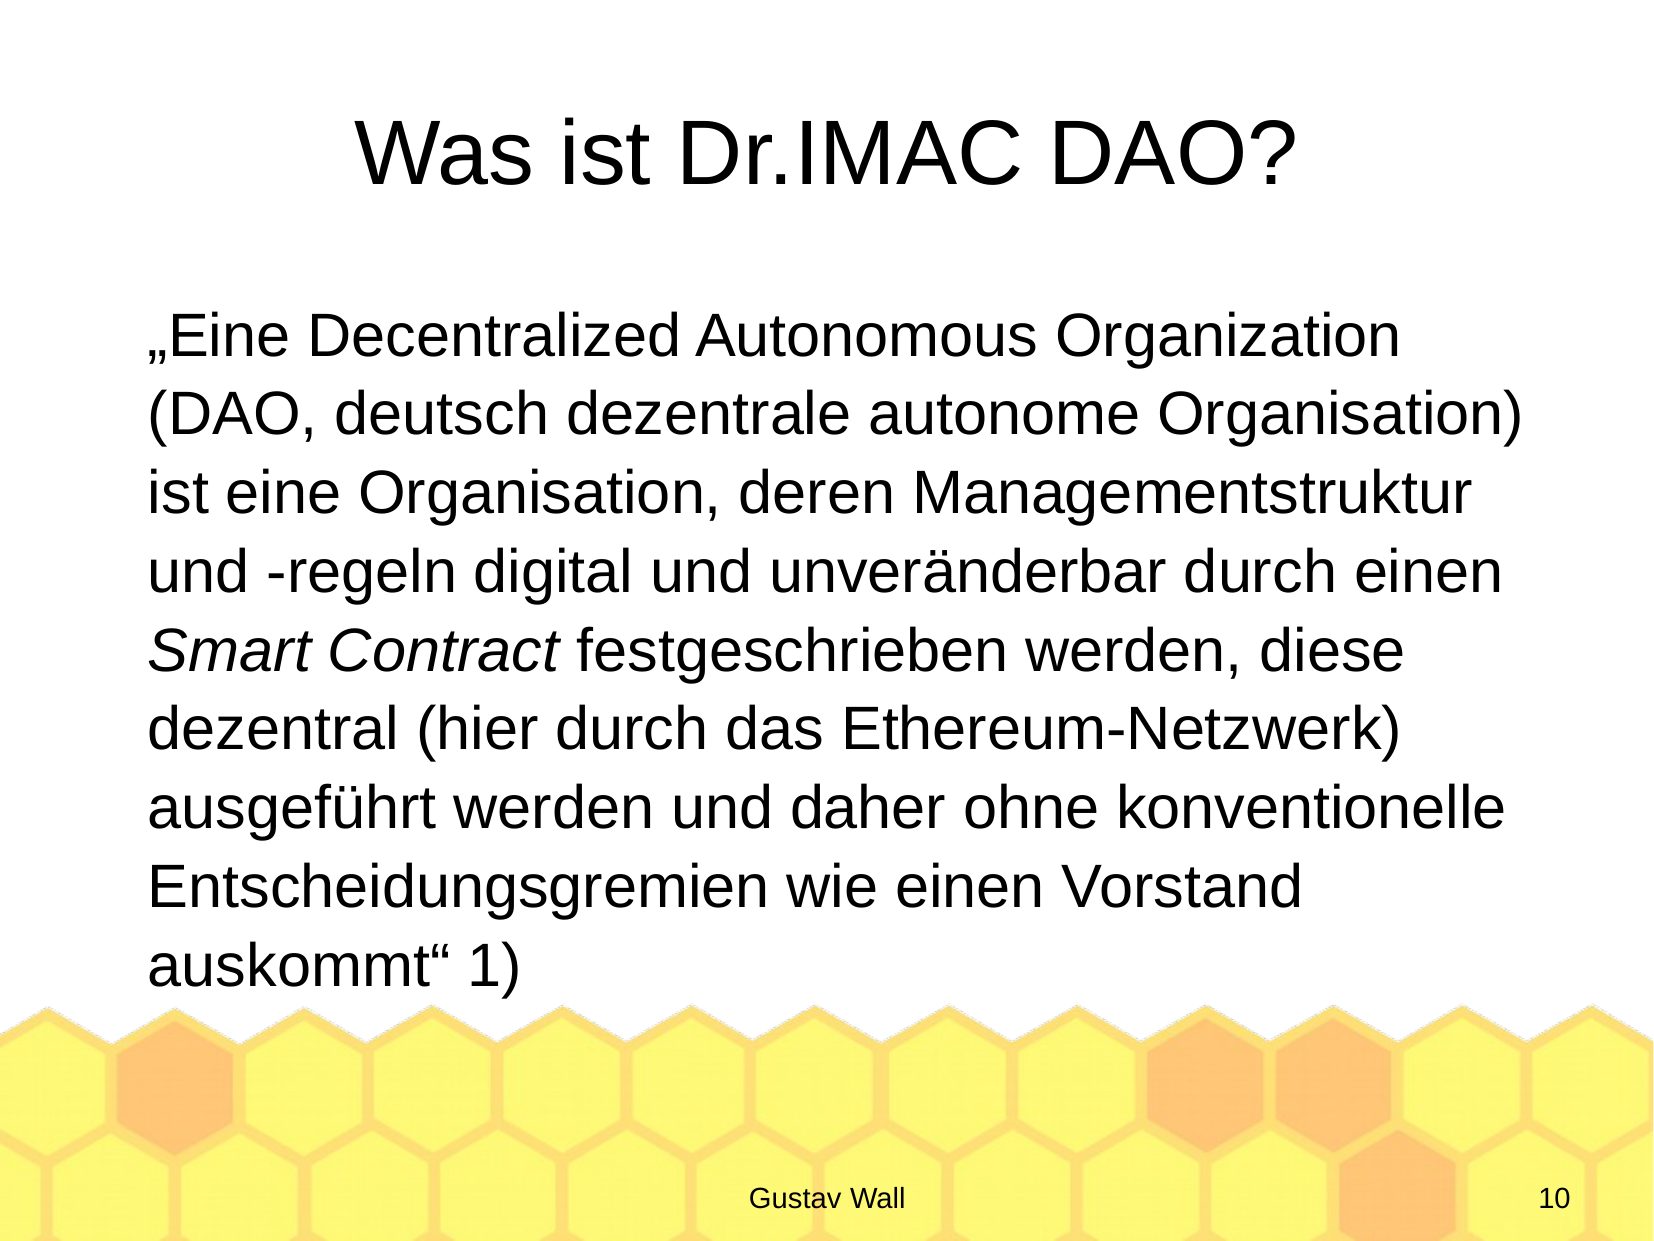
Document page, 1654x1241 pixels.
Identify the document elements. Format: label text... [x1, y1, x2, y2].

title Was ist Dr.IMAC DAO? [82, 49, 1571, 257]
list „Eine Decentralized Autonomous Organization (DAO, deutsch dezentrale autonome Organisation) ist eine Organisation, deren Managementstruktur und -regeln digital und unveränderbar durch einen Smart Contract festgeschrieben werden, diese dezentral (hier durch das Ethereum-Netzwerk) ausgeführt werden und daher ohne konventionelle Entscheidungsgremien wie einen Vorstand auskommt“ 1) [82, 290, 1571, 1010]
picture [0, 1001, 1654, 1241]
